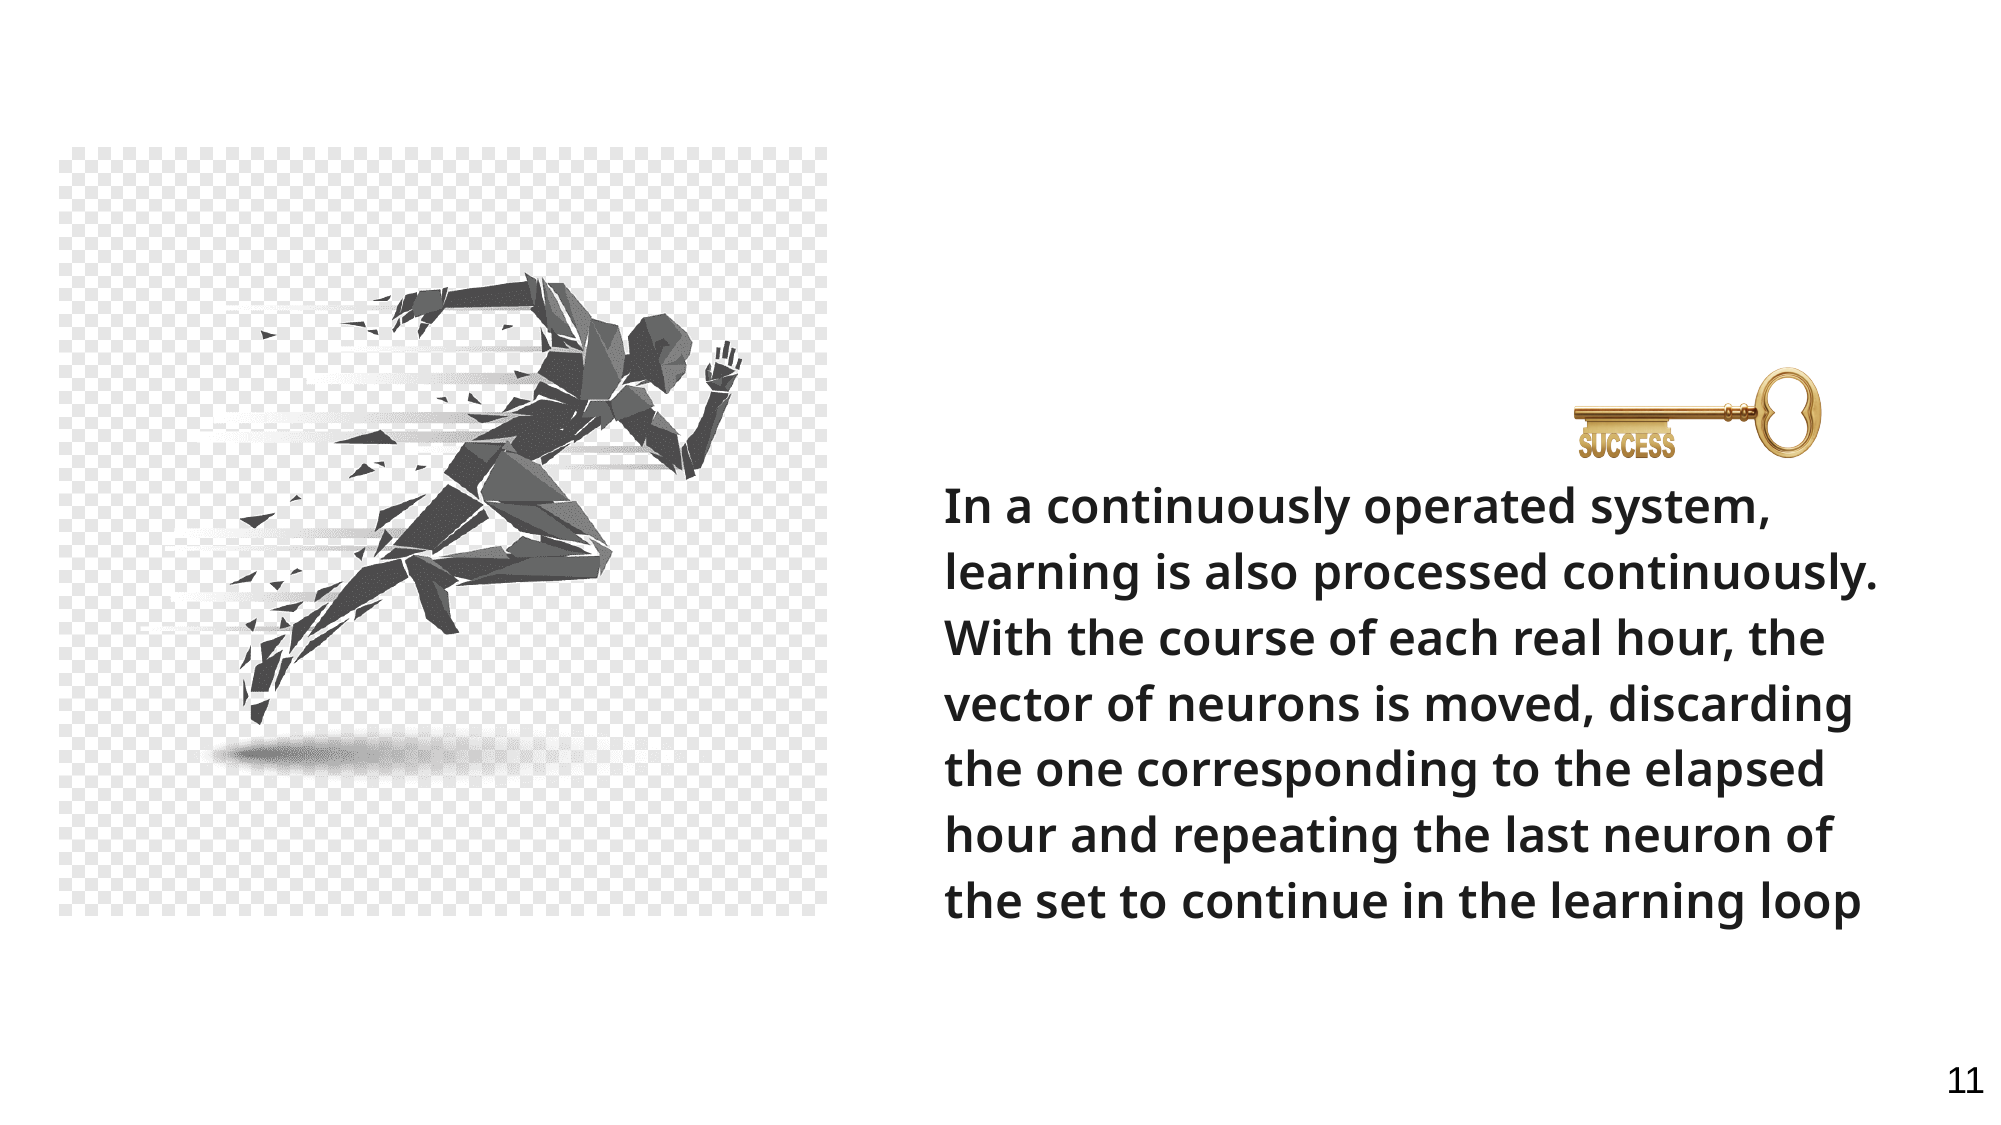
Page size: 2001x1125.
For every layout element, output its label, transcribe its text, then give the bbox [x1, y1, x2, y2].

list In a continuously operated system, learning is also processed continuously. With the course of each real hour, the vector of neurons is moved, discarding the one corresponding to the elapsed hour and repeating the last neuron of the set to continue in the learning loop [944, 472, 1890, 945]
picture [59, 147, 827, 916]
picture [1564, 354, 1831, 465]
